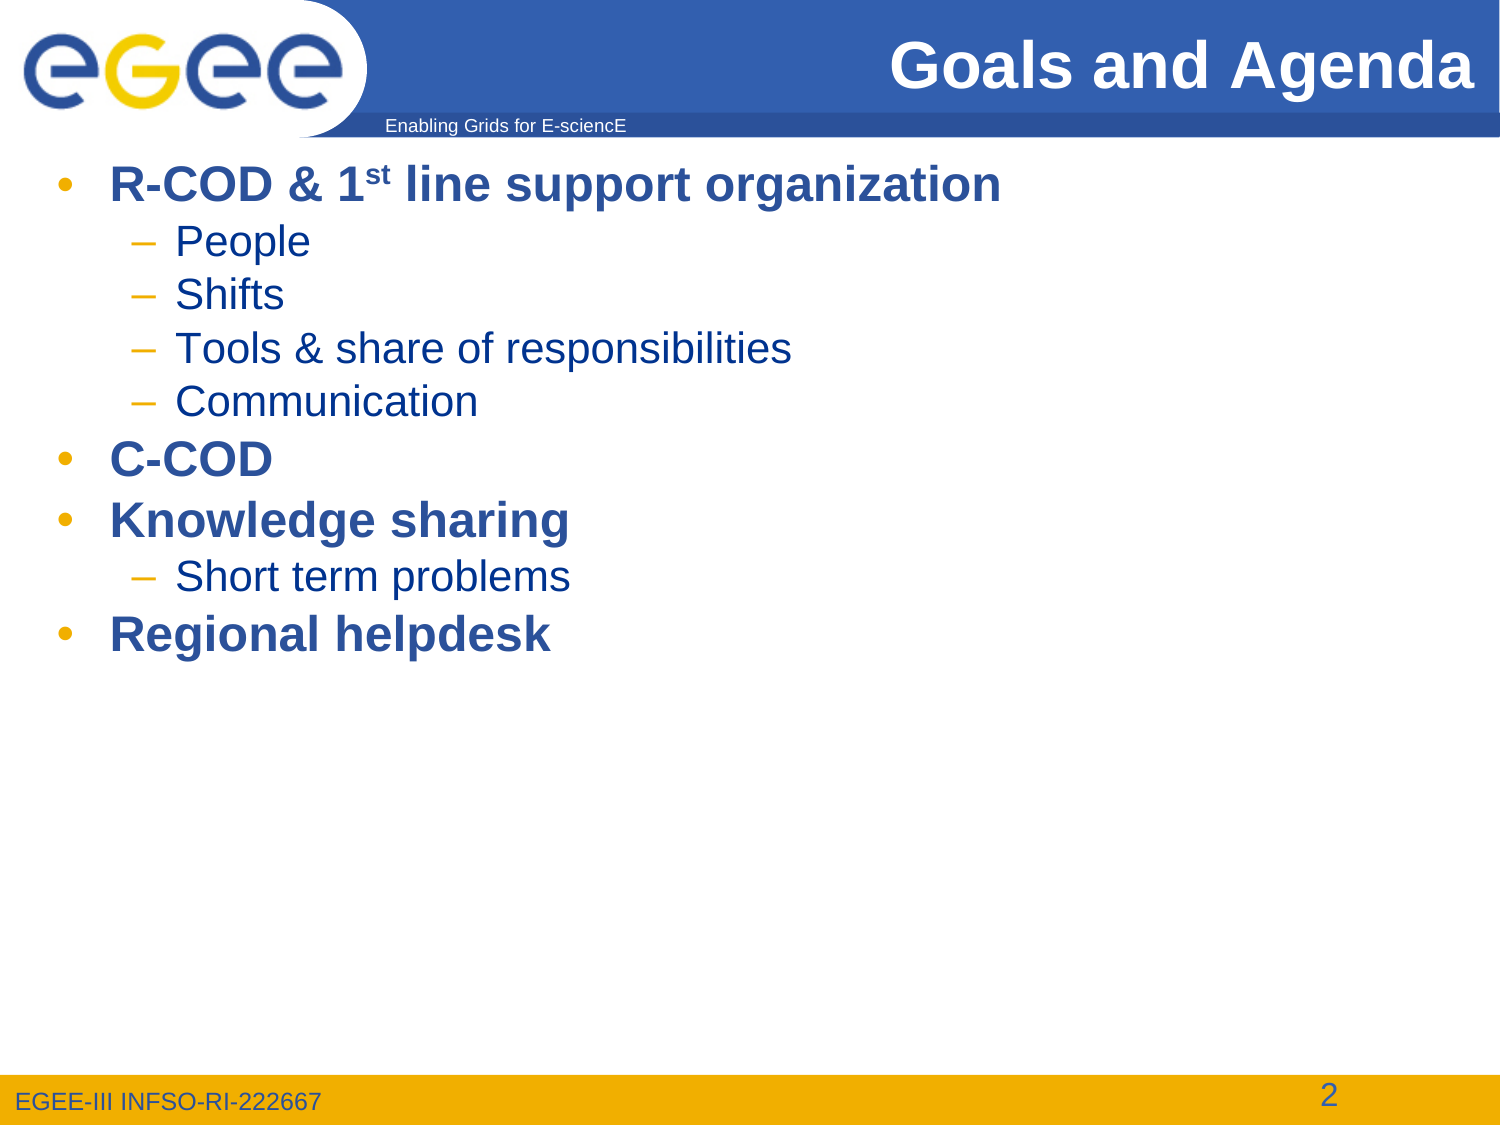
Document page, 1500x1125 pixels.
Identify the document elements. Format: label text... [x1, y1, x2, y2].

list R-COD & 1st line support organization People Shifts Tools & share of responsibilities Communication C-COD Knowledge sharing Short term problems Regional helpdesk [56, 159, 1466, 1037]
title Goals and Agenda [369, 18, 1475, 117]
picture [18, 30, 349, 112]
